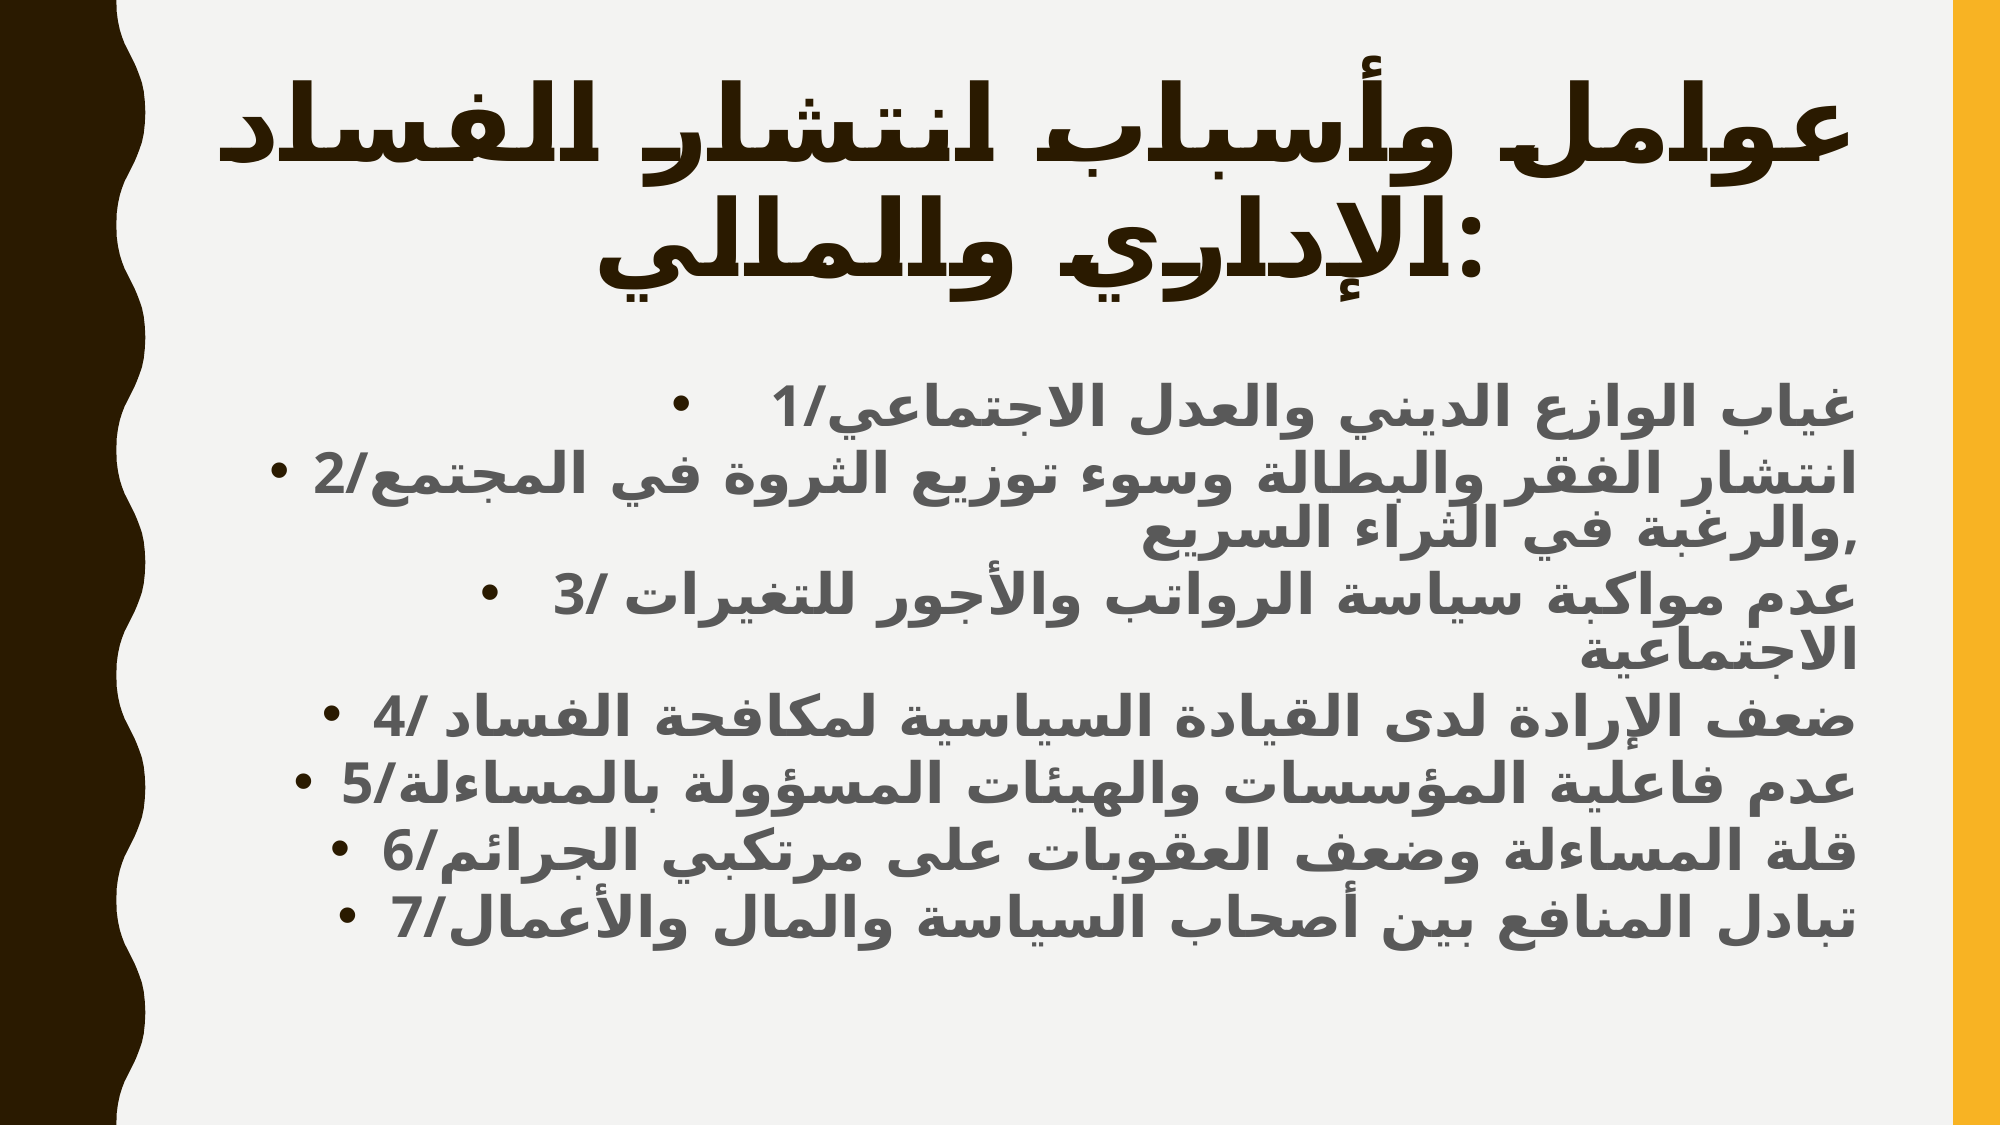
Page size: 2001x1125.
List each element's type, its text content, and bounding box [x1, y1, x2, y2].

title عوامل وأسباب انتشار الفساد الإداري والمالي: [205, 62, 1876, 308]
list 1/غياب الوازع الديني والعدل الاجتماعي 2/انتشار الفقر والبطالة وسوء توزيع الثروة في المجتمع والرغبة في الثراء السريع, 3/ عدم مواكبة سياسة الرواتب والأجور للتغيرات الاجتماعية 4/ ضعف الإرادة لدى القيادة السياسية لمكافحة الفساد 5/عدم فاعلية المؤسسات والهيئات المسؤولة بالمساءلة 6/قلة المساءلة وضعف العقوبات على مرتكبي الجرائم 7/تبادل المنافع بين أصحاب السياسة والمال والأعمال [205, 375, 1876, 965]
